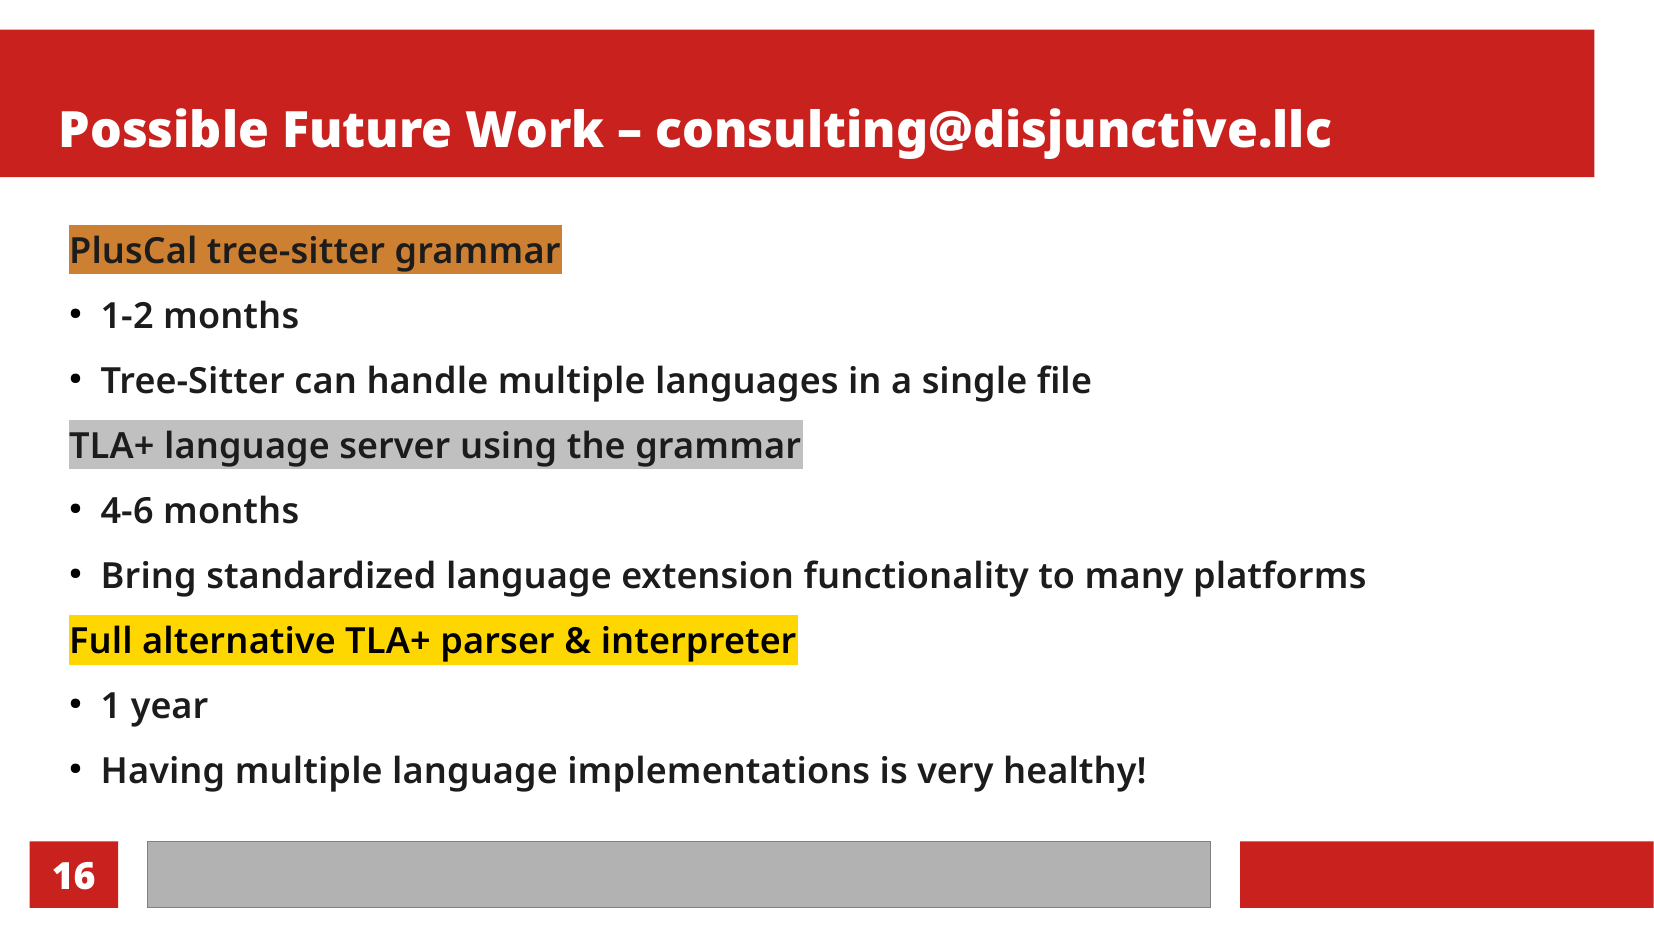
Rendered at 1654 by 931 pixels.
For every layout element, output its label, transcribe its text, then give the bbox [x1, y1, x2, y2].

list PlusCal tree-sitter grammar 1-2 months Tree-Sitter can handle multiple languages in a single file TLA+ language server using the grammar 4-6 months Bring standardized language extension functionality to many platforms Full alternative TLA+ parser & interpreter 1 year Having multiple language implementations is very healthy! [69, 225, 1576, 801]
title Possible Future Work – consulting@disjunctive.llc [59, 44, 1595, 163]
